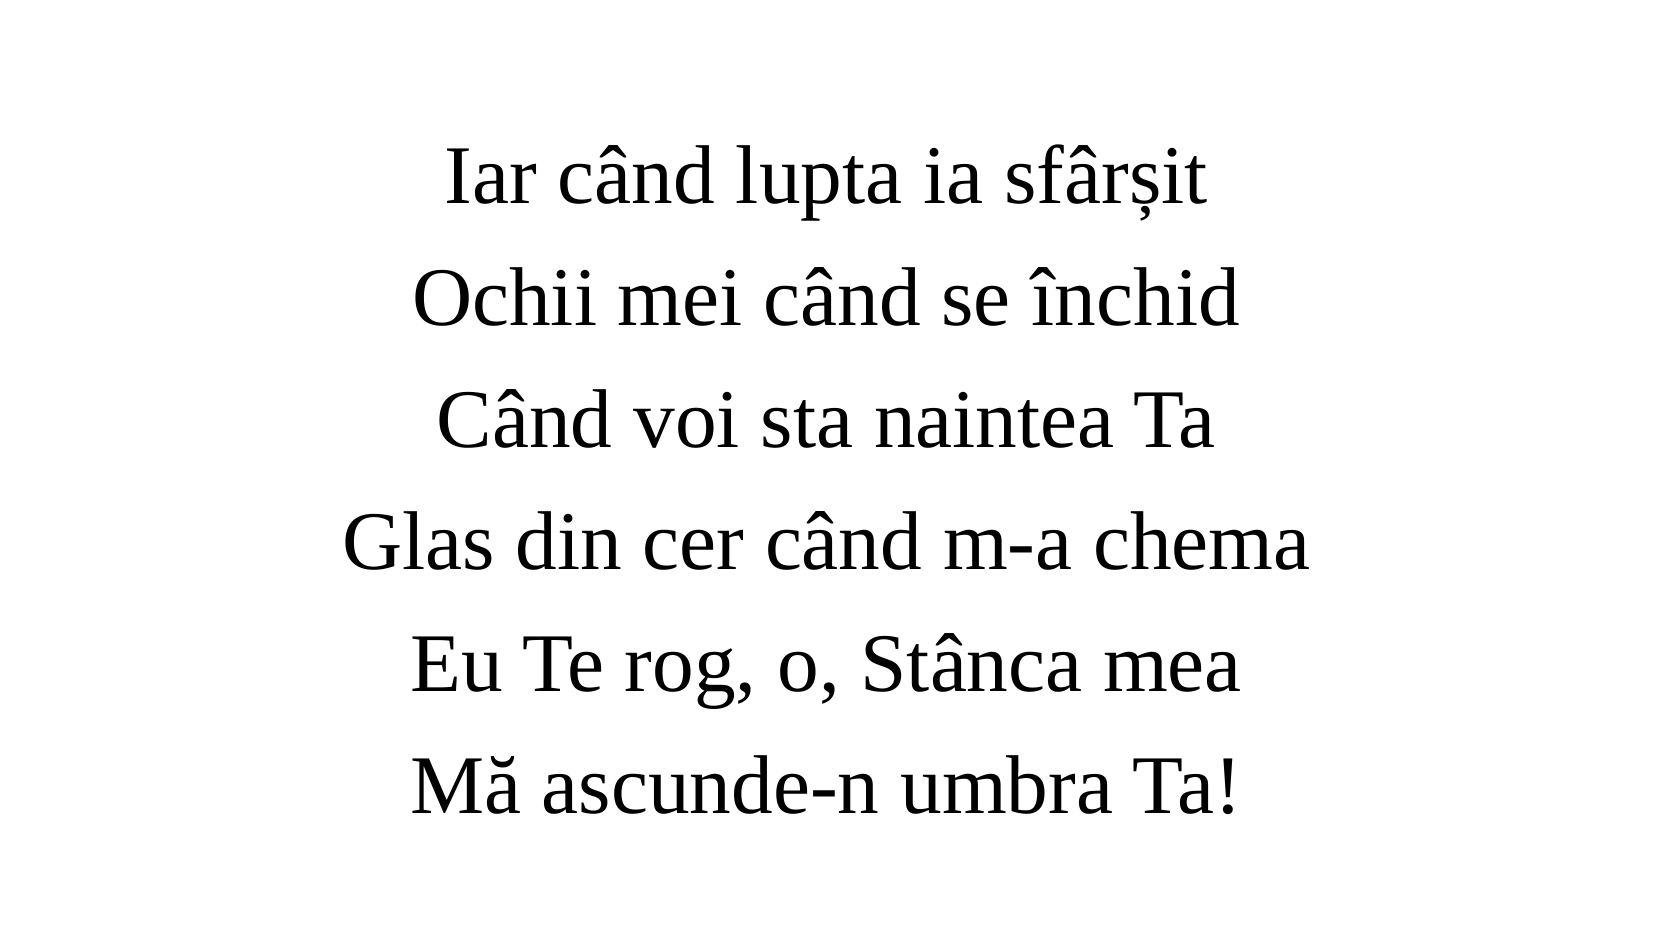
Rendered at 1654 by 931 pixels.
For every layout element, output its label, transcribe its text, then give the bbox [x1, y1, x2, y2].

subtitle Iar când lupta ia sfârșit Ochii mei când se închid Când voi sta naintea Ta Glas din cer când m-a chema Eu Te rog, o, Stânca mea Mă ascunde-n umbra Ta! [118, 114, 1536, 836]
